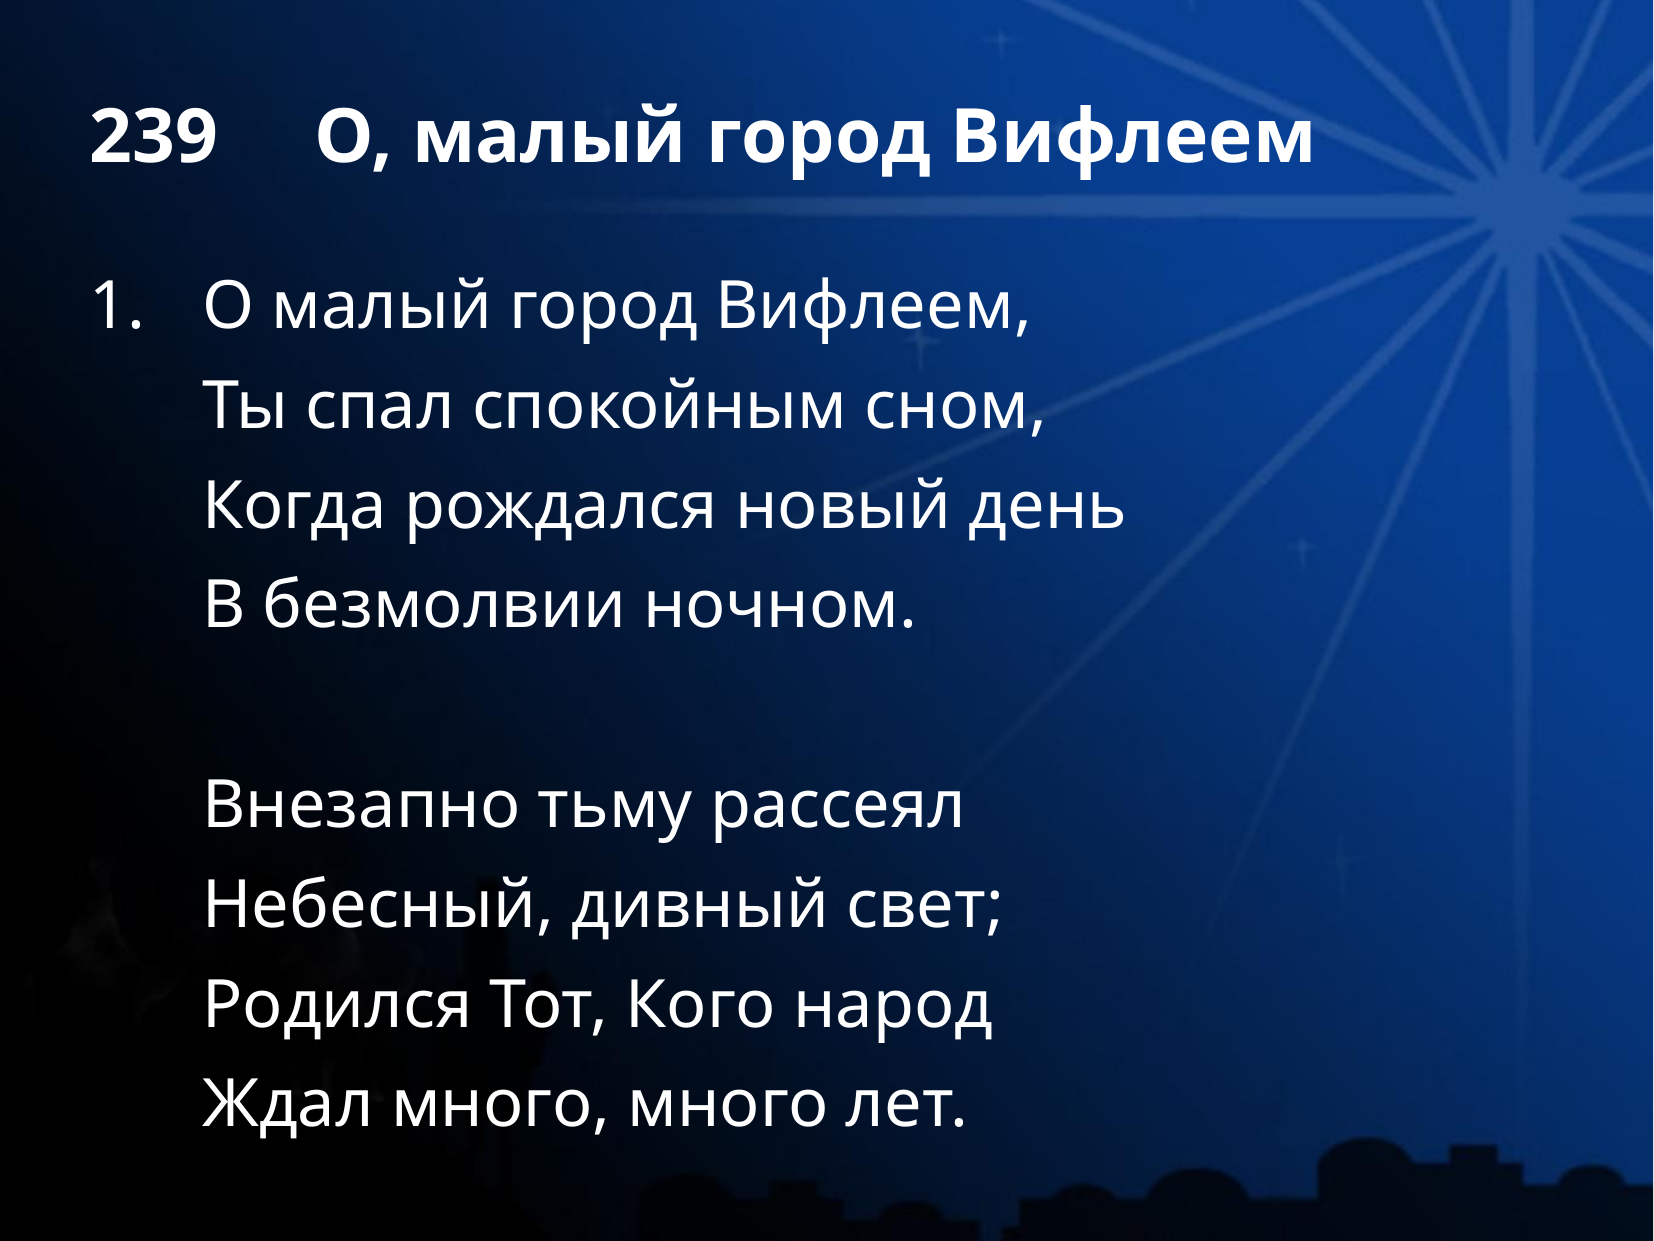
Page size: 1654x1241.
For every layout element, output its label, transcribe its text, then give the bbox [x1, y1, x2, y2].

text_box 1. О малый город Вифлеем, Ты спал спокойным сном, Когда рождался новый день В безмолвии ночном. Внезапно тьму рассеял Небесный, дивный свет; Родился Тот, Кого народ Ждал много, много лет. [75, 188, 1576, 1163]
picture [0, 0, 1654, 1241]
text_box 239 О, малый город Вифлеем [75, 75, 1576, 188]
